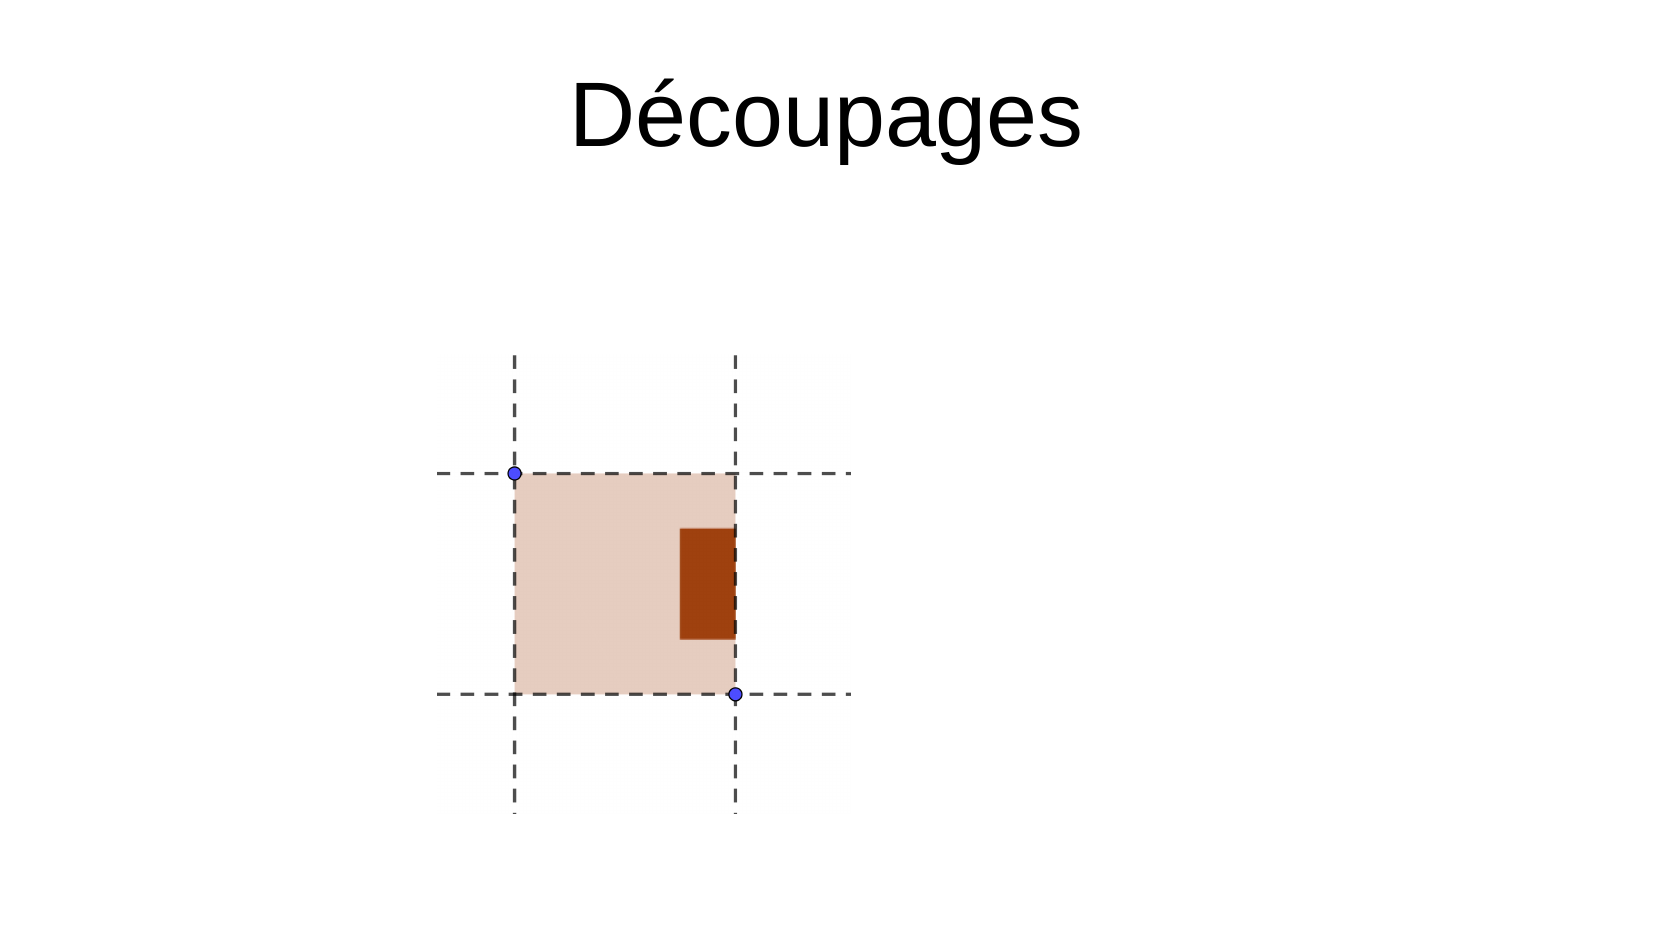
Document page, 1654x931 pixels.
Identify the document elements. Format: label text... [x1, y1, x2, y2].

title Découpages [82, 37, 1571, 193]
picture [437, 354, 851, 814]
